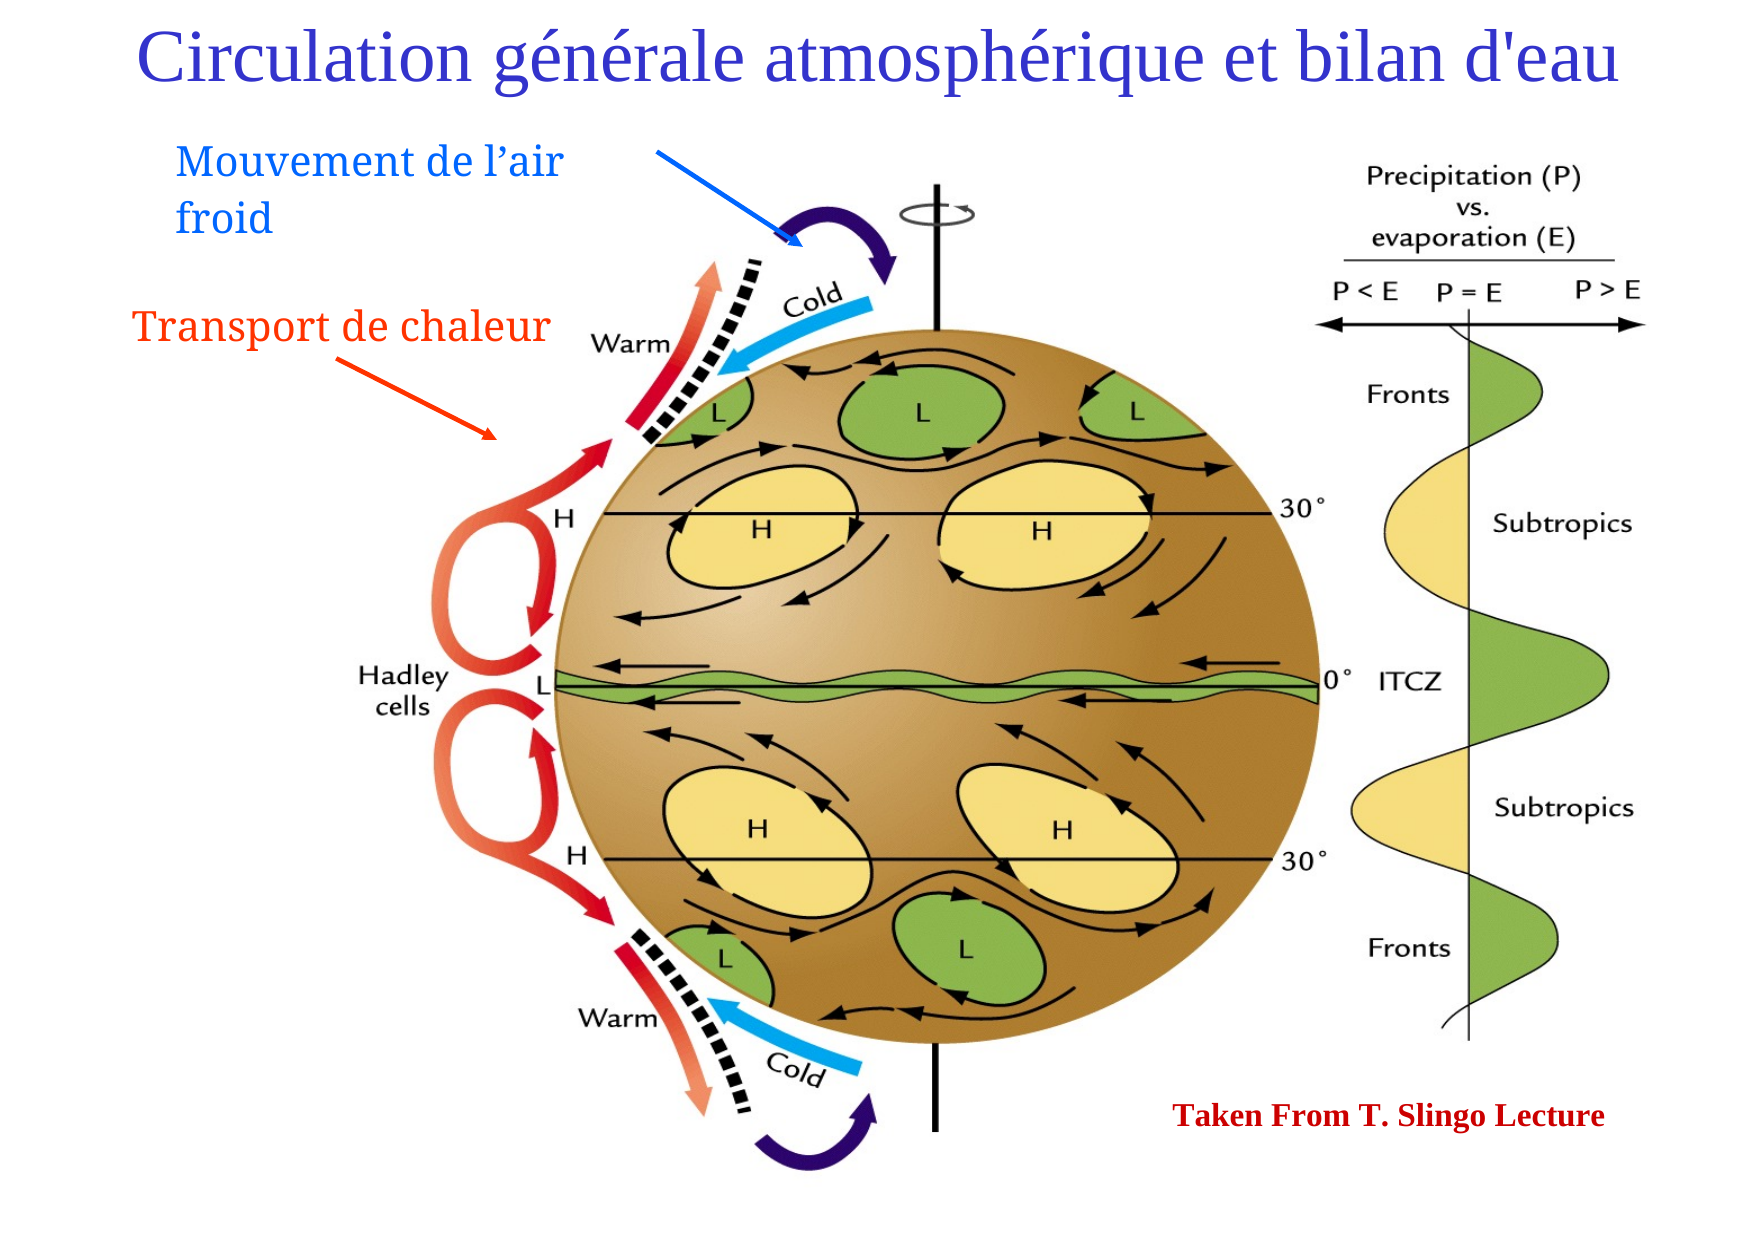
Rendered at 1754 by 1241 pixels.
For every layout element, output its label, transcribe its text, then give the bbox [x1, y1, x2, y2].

picture [336, 146, 1670, 1195]
text_box Mouvement de l’air froid [160, 123, 673, 254]
text_box Circulation générale atmosphérique et bilan d'eau [46, 11, 1712, 105]
text_box Taken From T. Slingo Lecture [1147, 1088, 1719, 1142]
text_box Transport de chaleur [116, 289, 643, 362]
